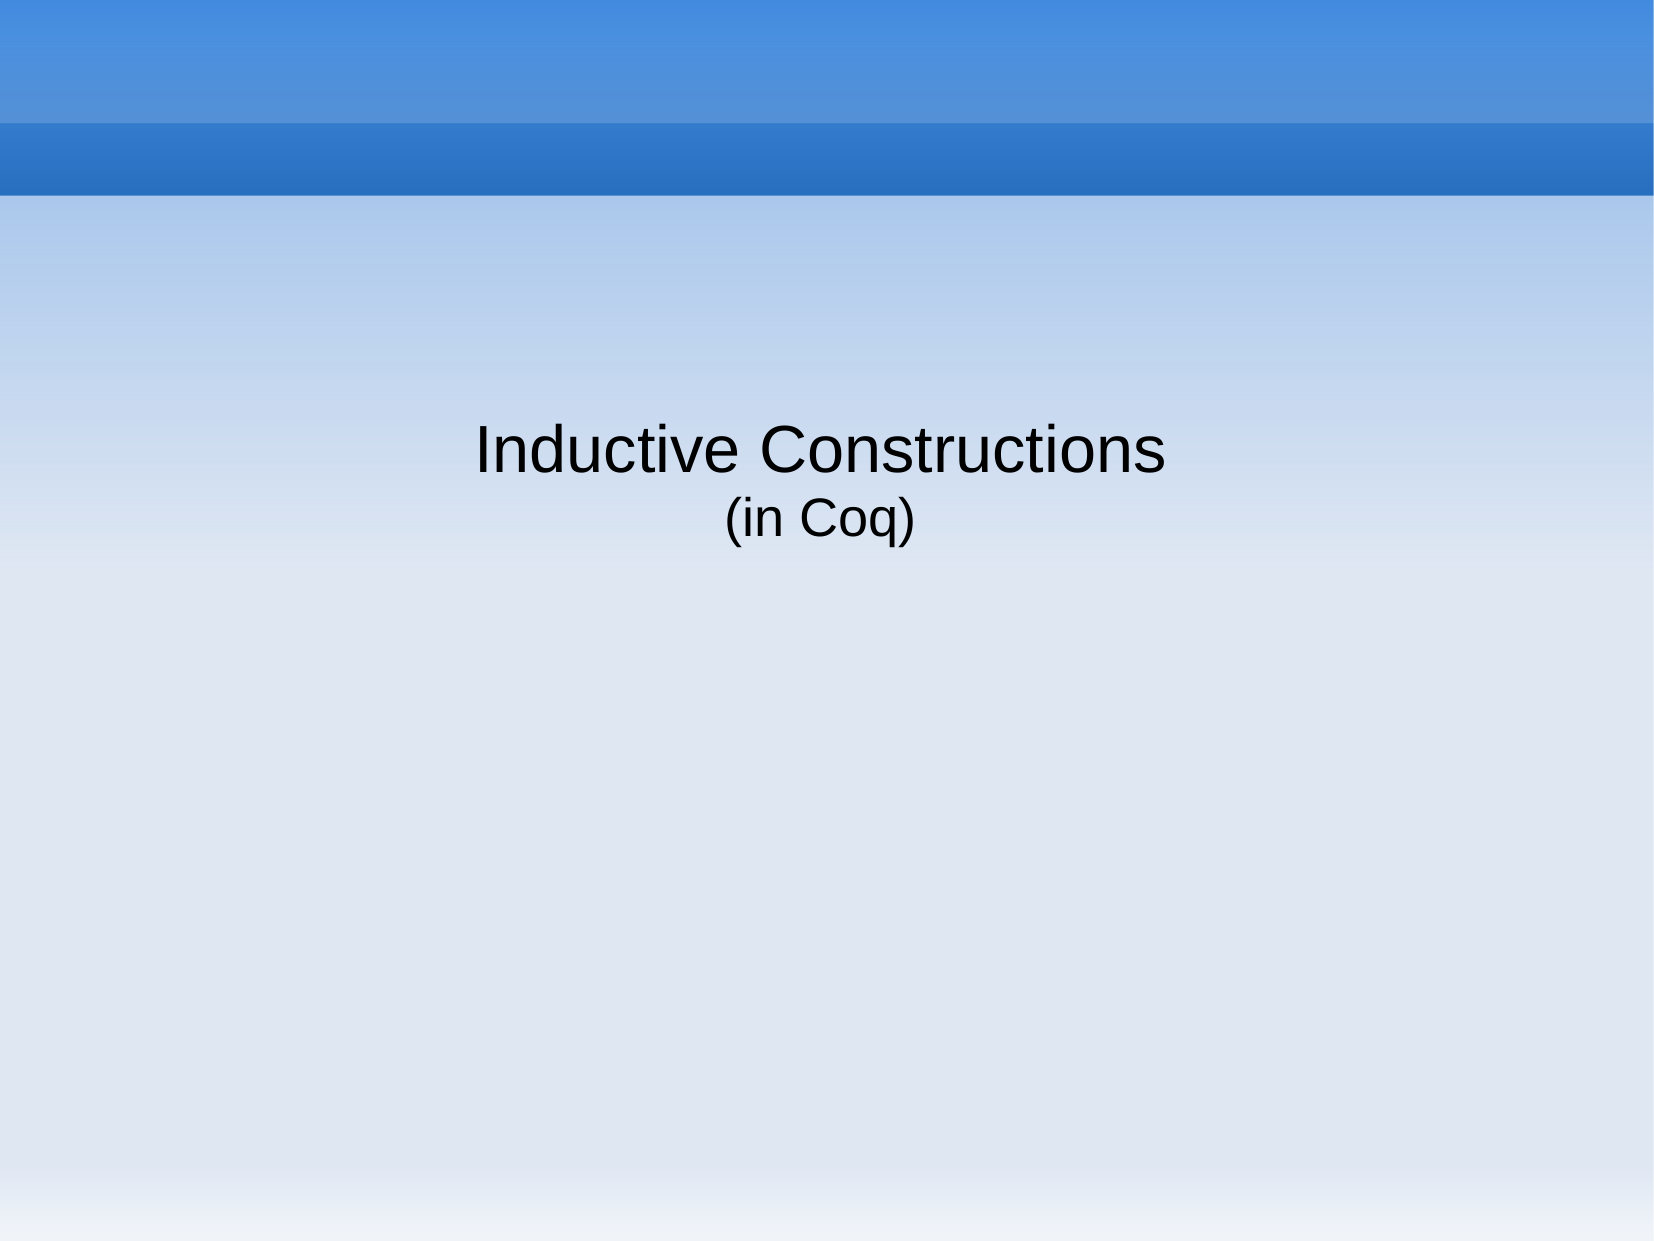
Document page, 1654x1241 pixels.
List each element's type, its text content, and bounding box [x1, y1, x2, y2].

subtitle Inductive Constructions (in Coq) [76, 0, 1565, 1109]
picture [0, 0, 1654, 1241]
